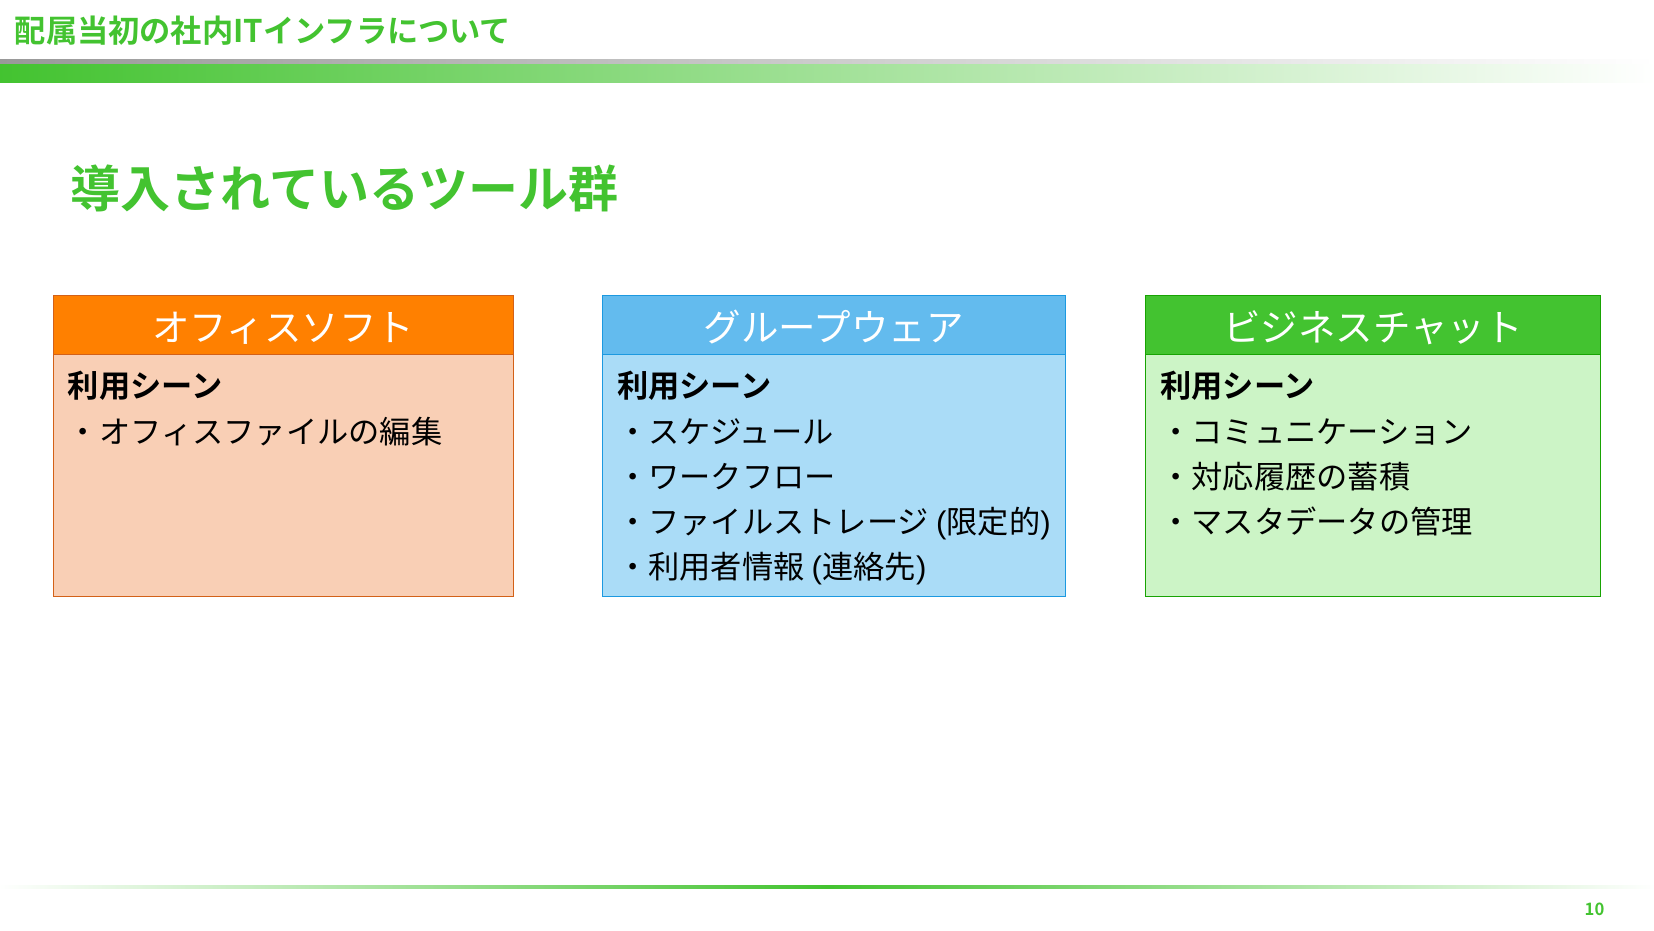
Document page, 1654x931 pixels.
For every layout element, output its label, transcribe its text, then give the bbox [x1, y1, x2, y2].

text_box 利用シーン ・スケジュール ・ワークフロー ・ファイルストレージ (限定的) ・利用者情報 (連絡先) [602, 354, 1072, 596]
text_box 利用シーン ・オフィスファイルの編集 [53, 354, 514, 626]
text_box 利用シーン ・コミュニケーション ・対応履歴の蓄積 ・マスタデータの管理 [1145, 354, 1601, 597]
text_box 配属当初の社内ITインフラについて [0, 0, 1376, 59]
text_box グループウェア [602, 295, 1066, 354]
text_box <番号> [1535, 888, 1654, 928]
text_box [0, 885, 1654, 889]
text_box 導入されているツール群 [56, 141, 1539, 230]
text_box [0, 59, 1654, 83]
text_box オフィスソフト [53, 295, 514, 354]
text_box ビジネスチャット [1145, 295, 1601, 354]
